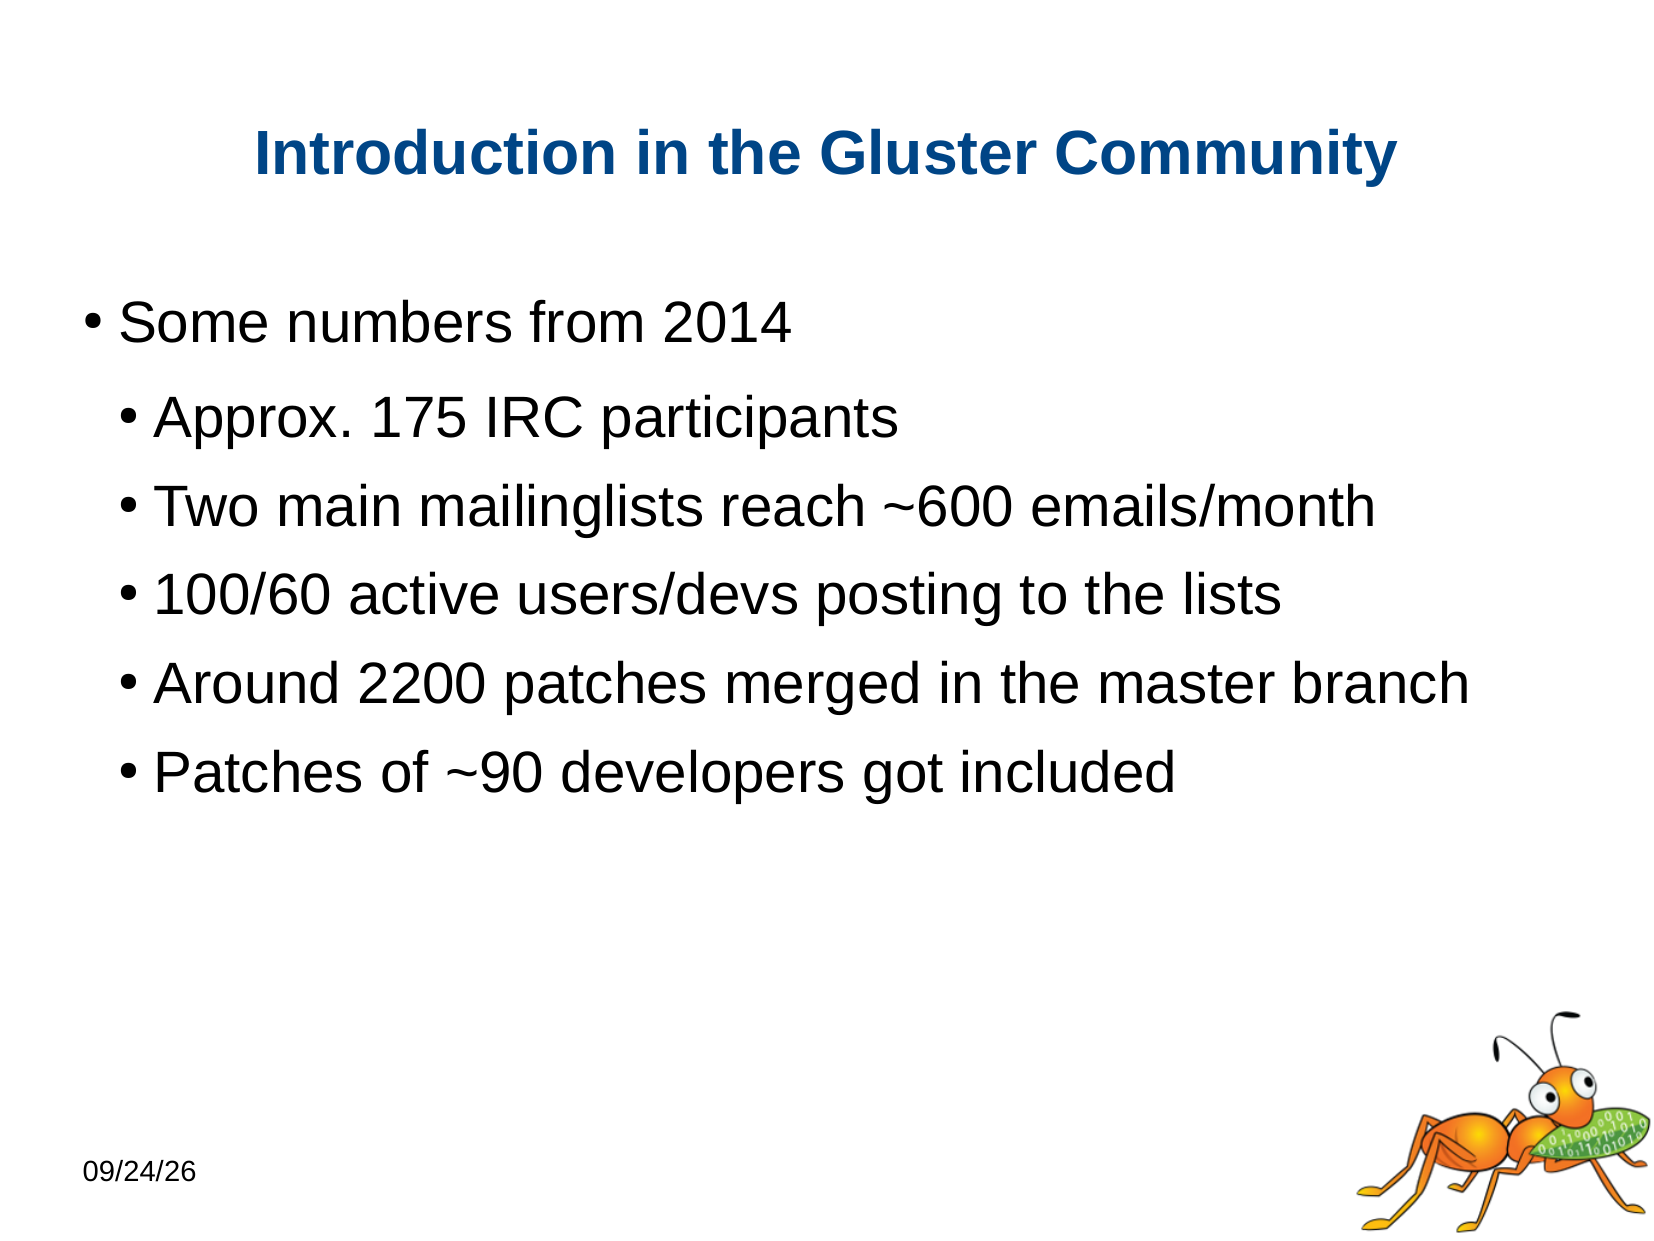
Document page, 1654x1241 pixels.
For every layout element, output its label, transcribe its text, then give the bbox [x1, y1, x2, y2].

list Some numbers from 2014 Approx. 175 IRC participants Two main mailinglists reach ~600 emails/month 100/60 active users/devs posting to the lists Around 2200 patches merged in the master branch Patches of ~90 developers got included [82, 290, 1571, 1010]
picture [1353, 1009, 1654, 1235]
title Introduction in the Gluster Community [82, 49, 1571, 257]
